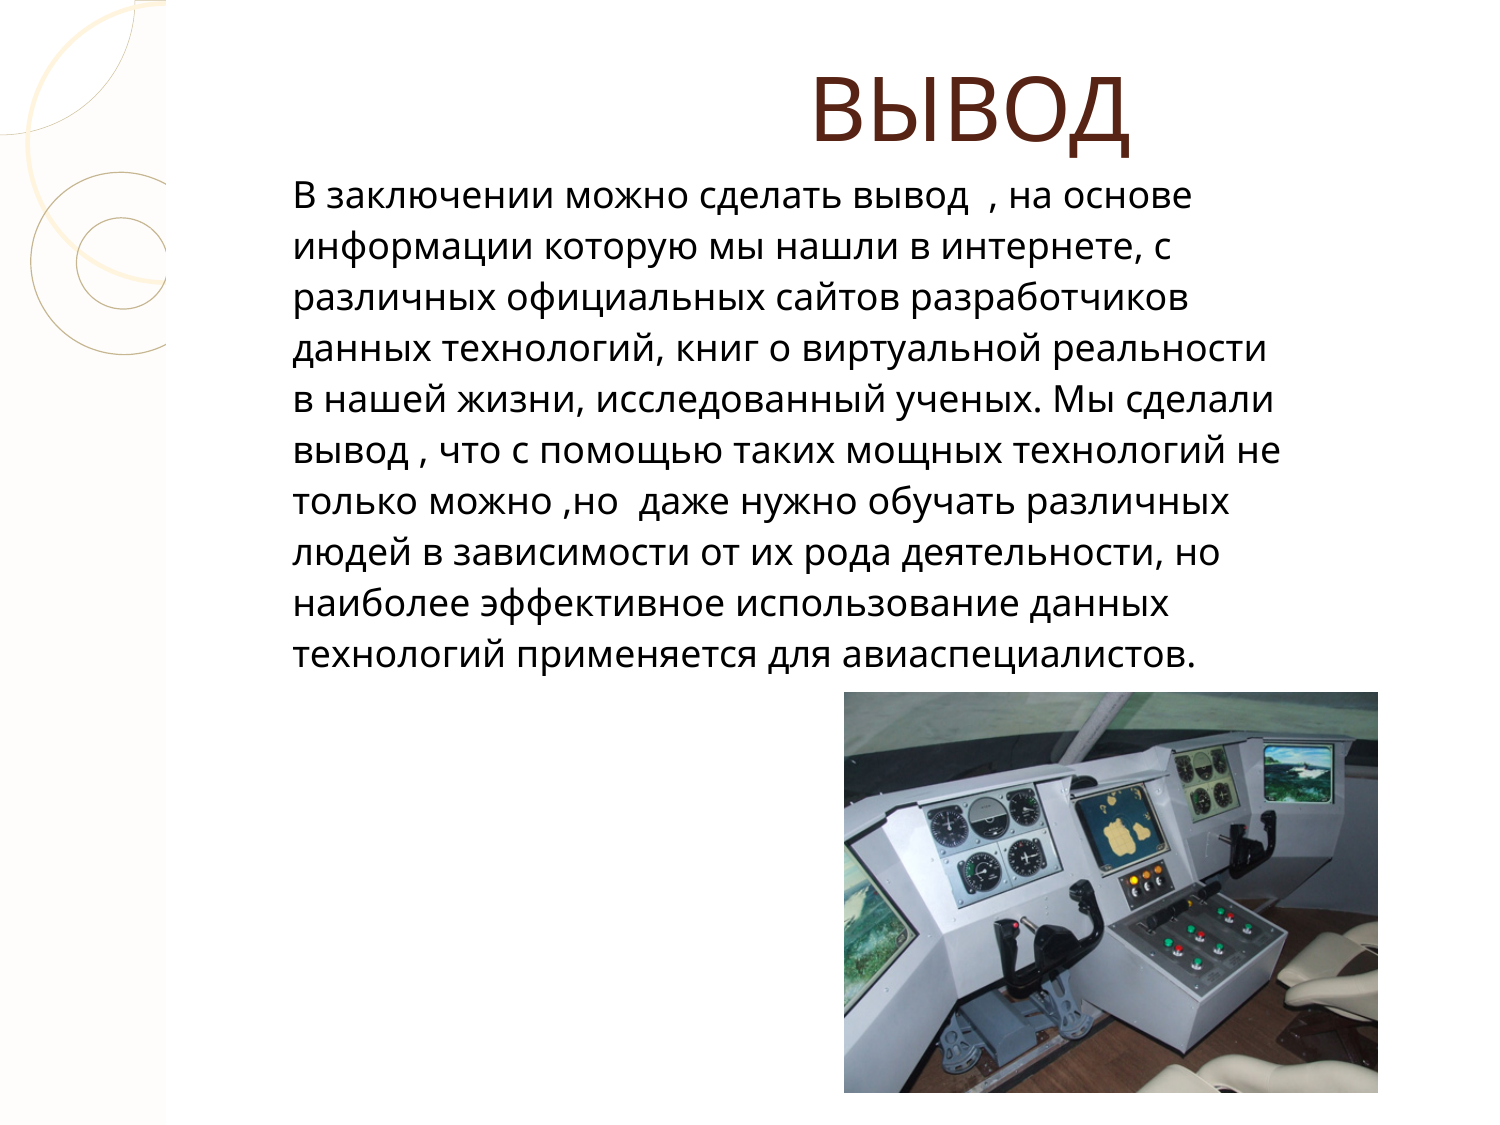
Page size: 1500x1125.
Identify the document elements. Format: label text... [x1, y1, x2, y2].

title ВЫВОД [235, 45, 1466, 233]
picture [844, 692, 1378, 1093]
text_box В заключении можно сделать вывод , на основе информации которую мы нашли в интернете, с различных официальных сайтов разработчиков данных технологий, книг о виртуальной реальности в нашей жизни, исследованный ученых. Мы сделали вывод , что с помощью таких мощных технологий не только можно ,но даже нужно обучать различных людей в зависимости от их рода деятельности, но наиболее эффективное использование данных технологий применяется для авиаспециалистов. [277, 160, 1306, 788]
